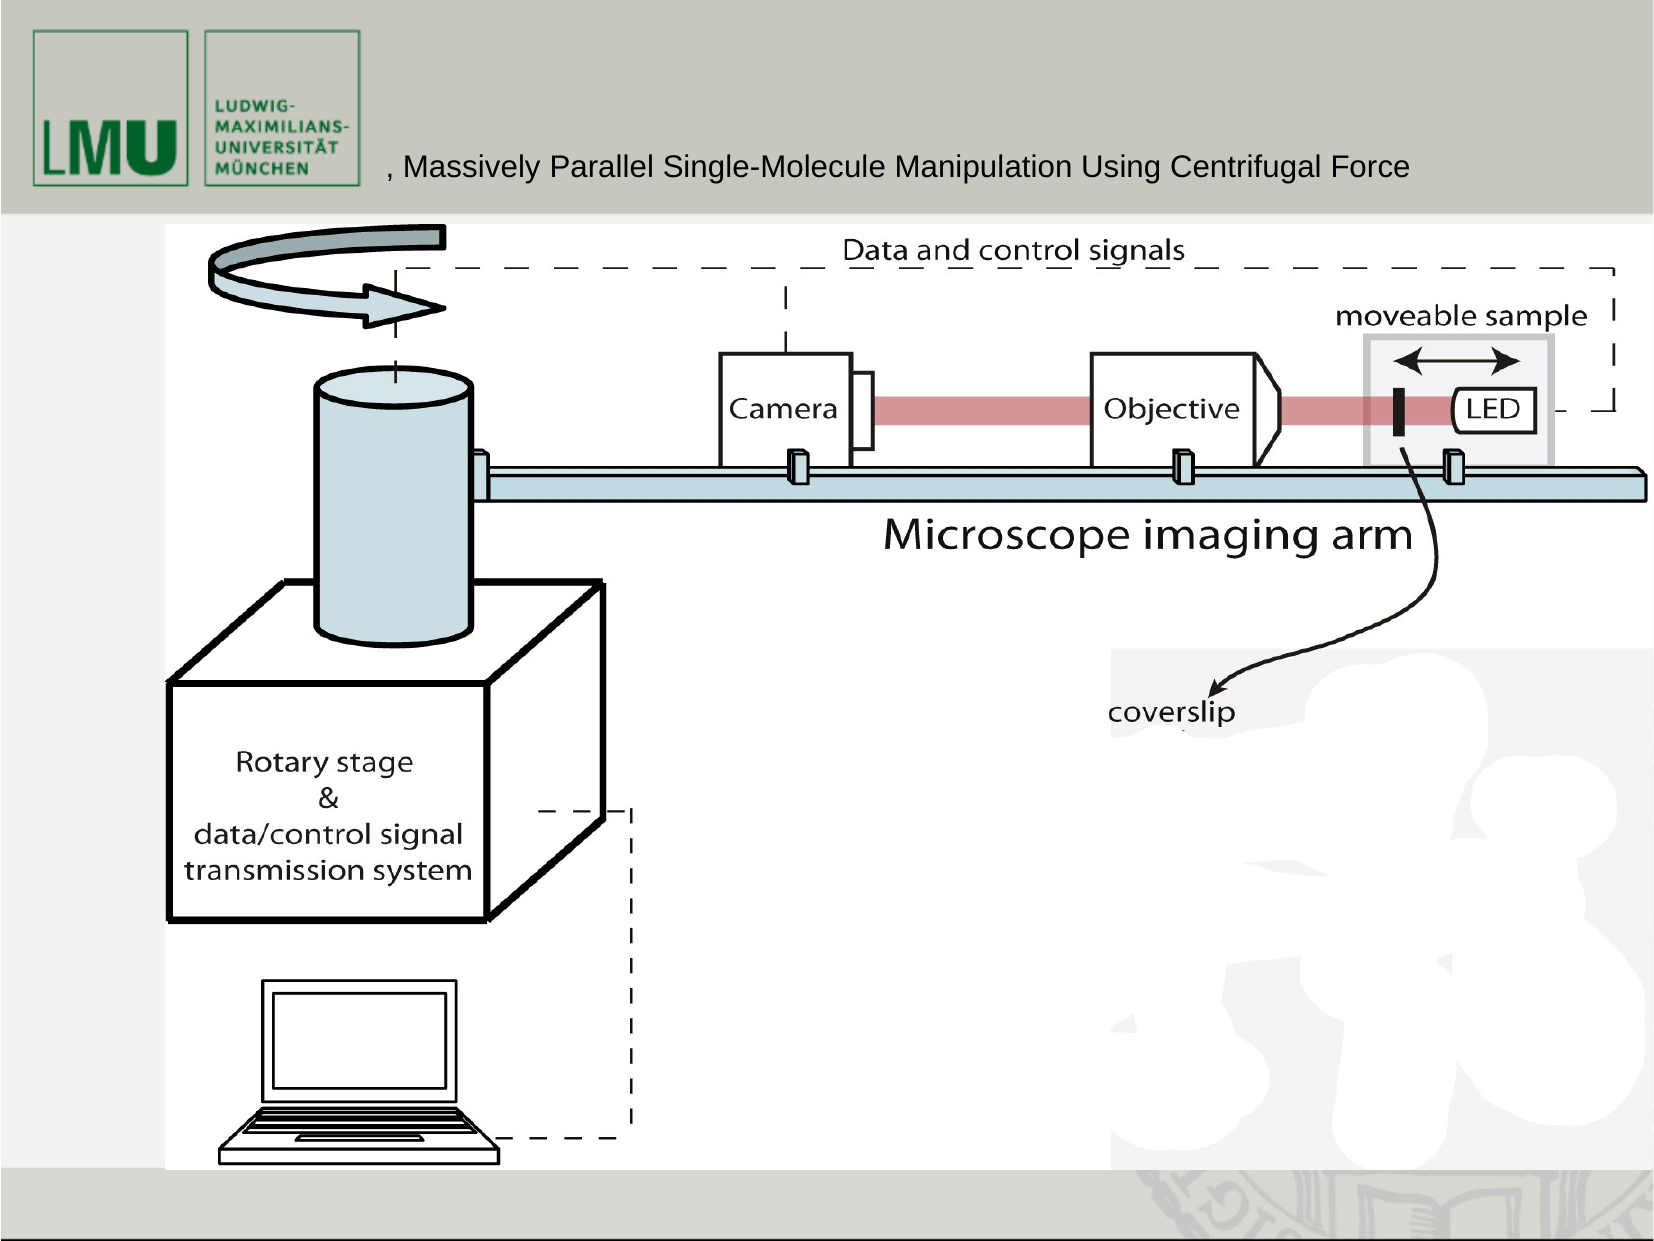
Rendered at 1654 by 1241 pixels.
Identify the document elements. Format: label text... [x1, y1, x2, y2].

subtitle [23, 212, 1630, 1170]
text_box Philipp Lorenz, Massively Parallel Single-Molecule Manipulation Using Centrifugal Force [362, 141, 1619, 212]
picture [1, 0, 1654, 1241]
